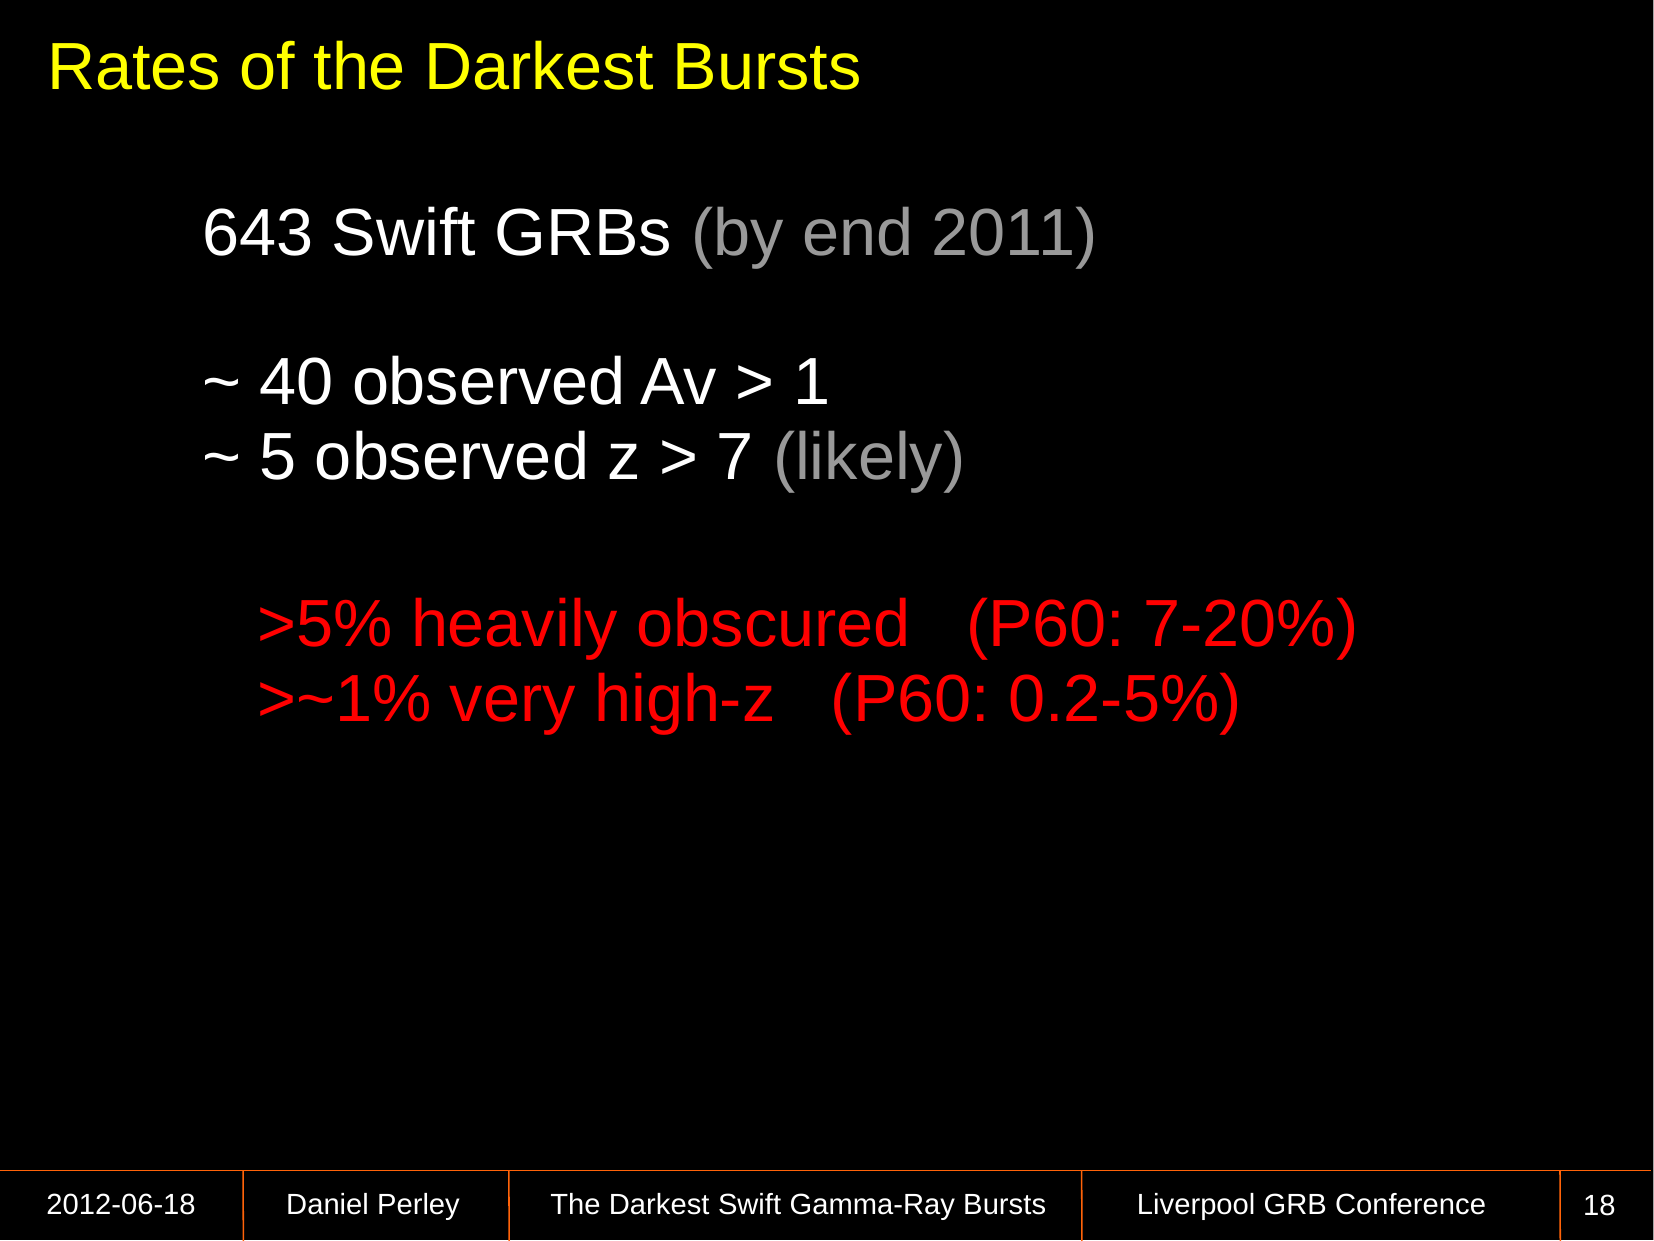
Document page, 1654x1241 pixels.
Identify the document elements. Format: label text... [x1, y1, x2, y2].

title Rates of the Darkest Bursts [47, 25, 1564, 107]
text_box >5% heavily obscured (P60: 7-20%) >~1% very high-z (P60: 0.2-5%) [242, 578, 1388, 788]
text_box 643 Swift GRBs (by end 2011) ~ 40 observed Av > 1 ~ 5 observed z > 7 (likely) [187, 187, 1126, 713]
